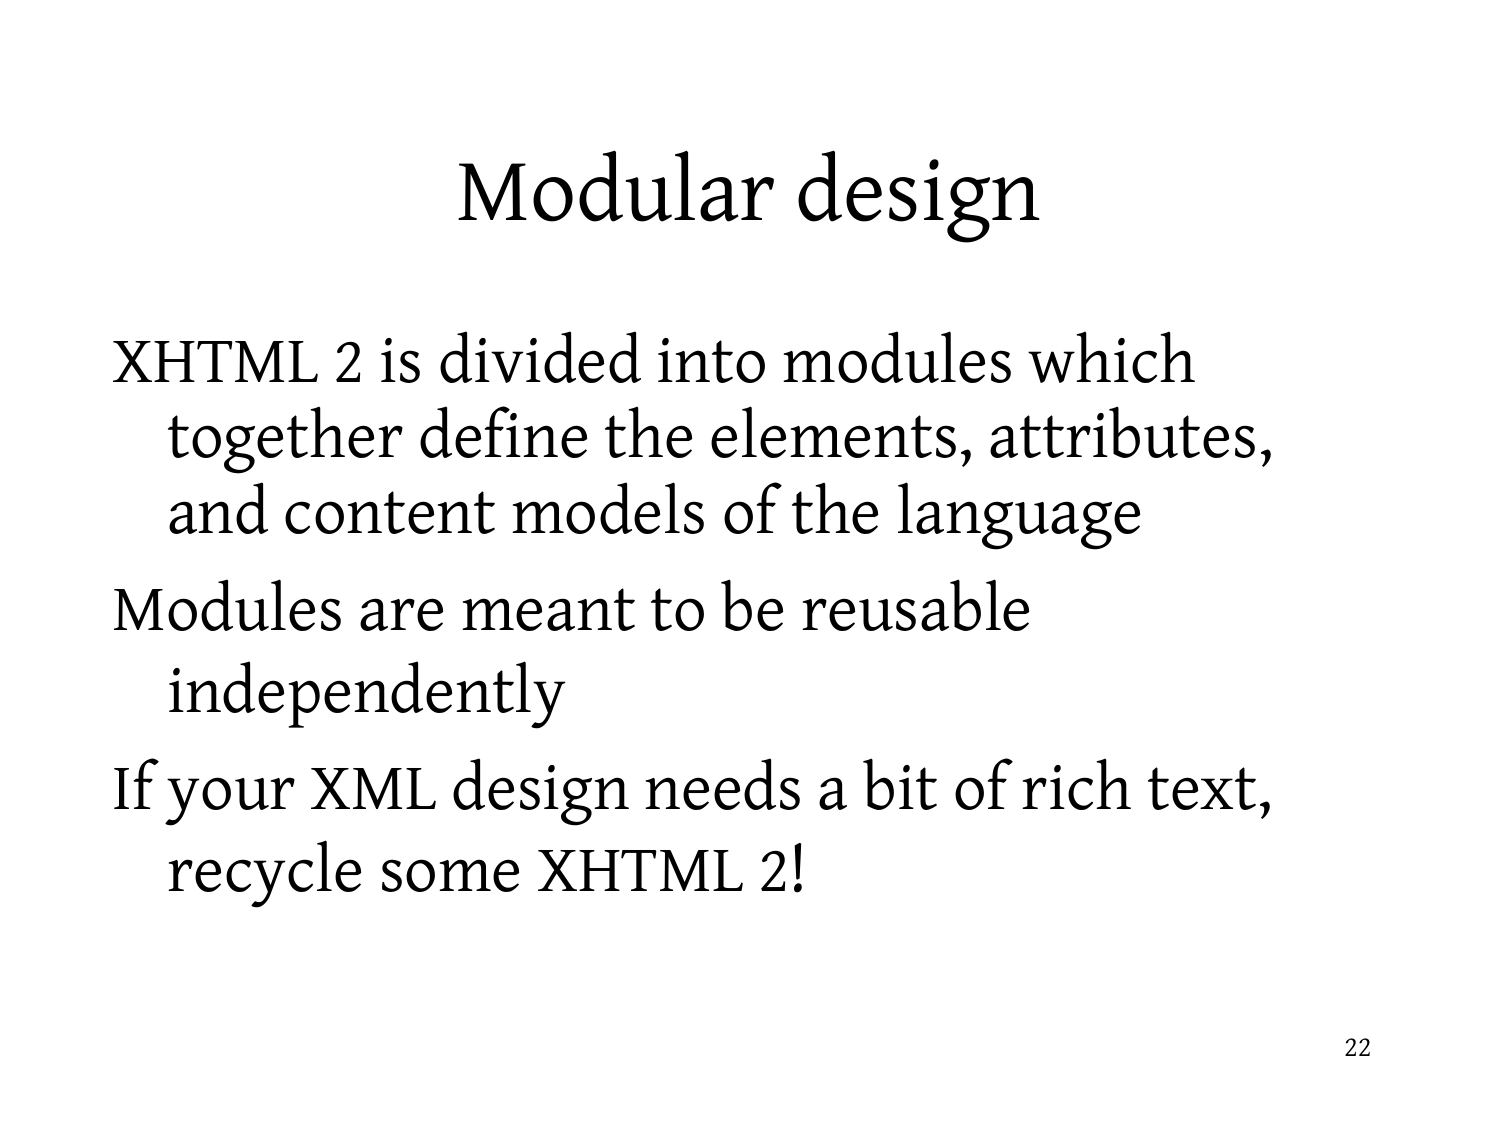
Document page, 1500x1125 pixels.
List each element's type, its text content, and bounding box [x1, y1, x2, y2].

list XHTML 2 is divided into modules which together define the elements, attributes, and content models of the language Modules are meant to be reusable independently If your XML design needs a bit of rich text, recycle some XHTML 2! [112, 324, 1387, 1000]
title Modular design [112, 63, 1387, 324]
